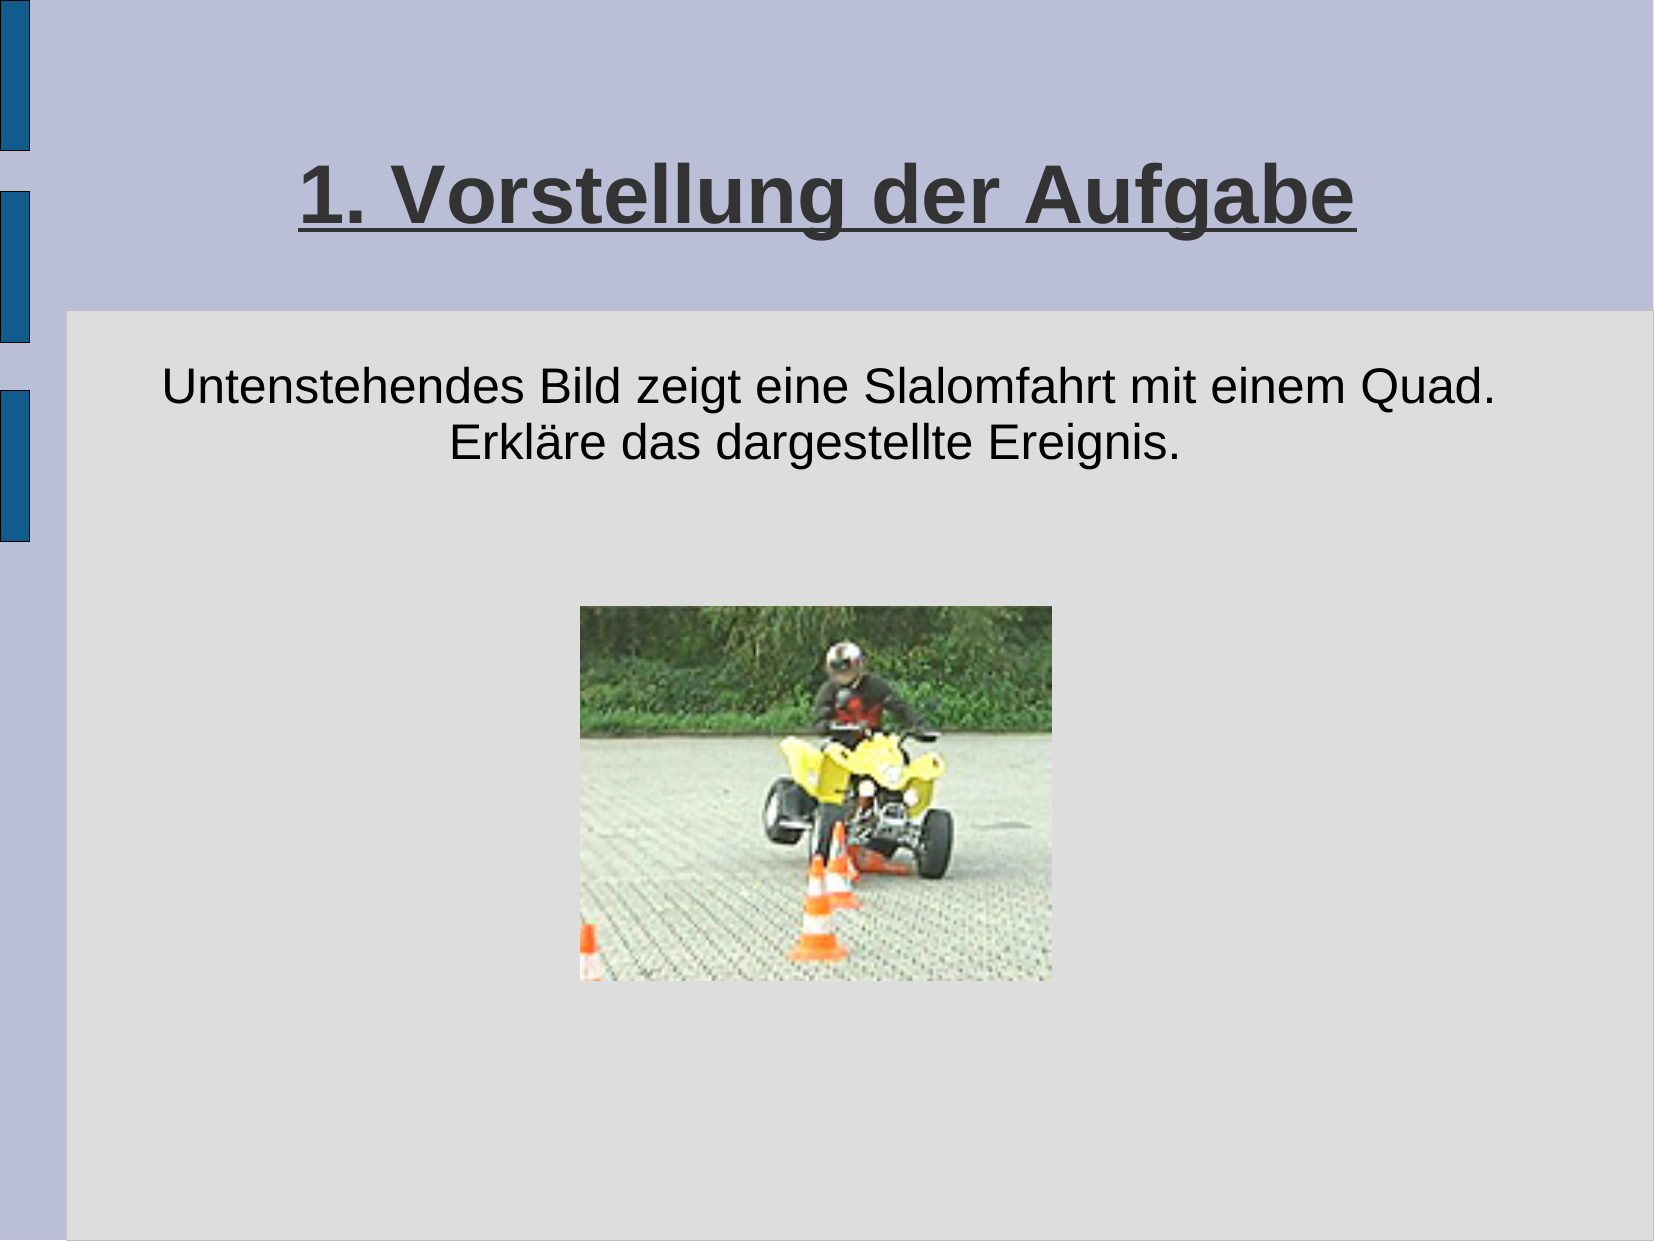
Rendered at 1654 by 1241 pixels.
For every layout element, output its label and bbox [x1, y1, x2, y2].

chart [0, 0, 1625, 981]
